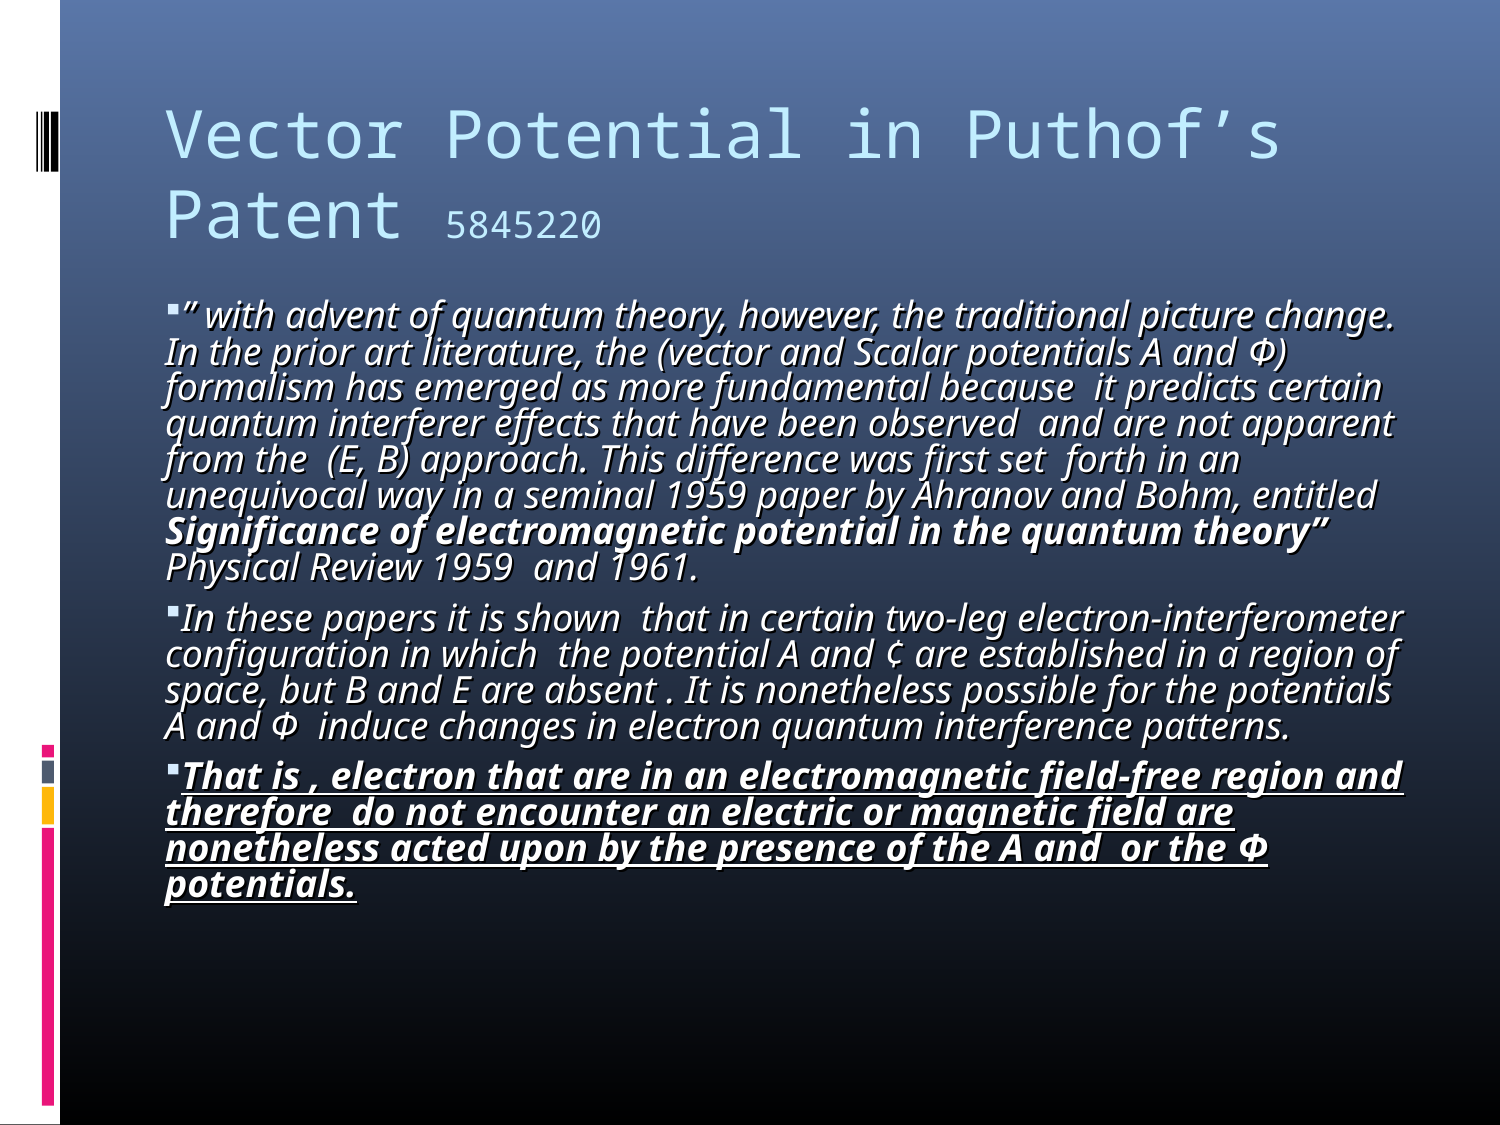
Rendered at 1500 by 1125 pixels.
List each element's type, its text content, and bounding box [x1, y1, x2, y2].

text_box ” with advent of quantum theory, however, the traditional picture change. In the prior art literature, the (vector and Scalar potentials A and Φ) formalism has emerged as more fundamental because it predicts certain quantum interferer effects that have been observed and are not apparent from the (E, B) approach. This difference was first set forth in an unequivocal way in a seminal 1959 paper by Ahranov and Bohm, entitled Significance of electromagnetic potential in the quantum theory” Physical Review 1959 and 1961. In these papers it is shown that in certain two-leg electron-interferometer configuration in which the potential A and ¢ are established in a region of space, but B and E are absent . It is nonetheless possible for the potentials A and Φ induce changes in electron quantum interference patterns. That is , electron that are in an electromagnetic field-free region and therefore do not encounter an electric or magnetic field are nonetheless acted upon by the presence of the A and or the Φ potentials. [150, 292, 1426, 1043]
text_box Vector Potential in Puthof’s Patent 5845220 [150, 84, 1426, 270]
